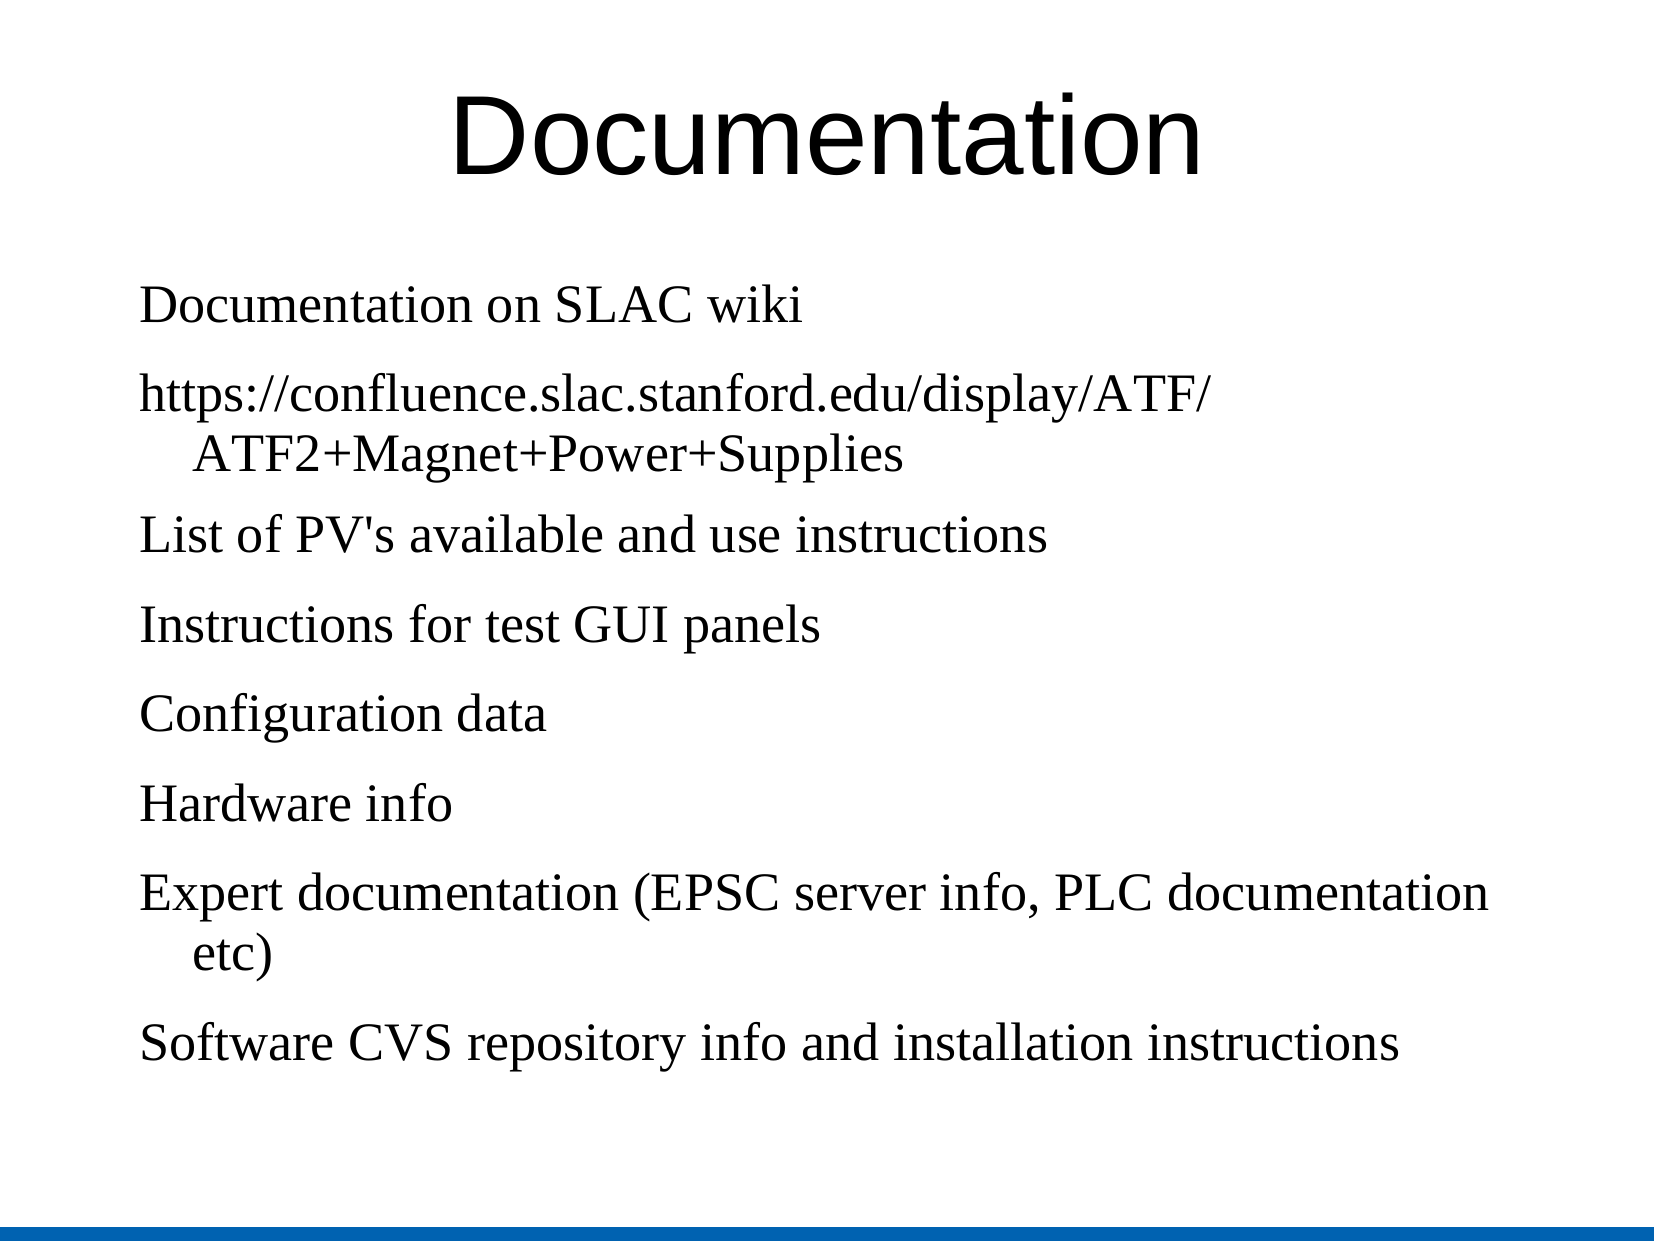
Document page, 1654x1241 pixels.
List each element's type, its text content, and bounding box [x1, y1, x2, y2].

list List of PV's available and use instructions Instructions for test GUI panels Configuration data Hardware info Expert documentation (EPSC server info, PLC documentation etc) Software CVS repository info and installation instructions [121, 504, 1533, 1111]
title Documentation [121, 32, 1533, 240]
list Documentation on SLAC wiki https://confluence.slac.stanford.edu/display/ATF/ATF2+Magnet+Power+Supplies [121, 273, 1533, 504]
